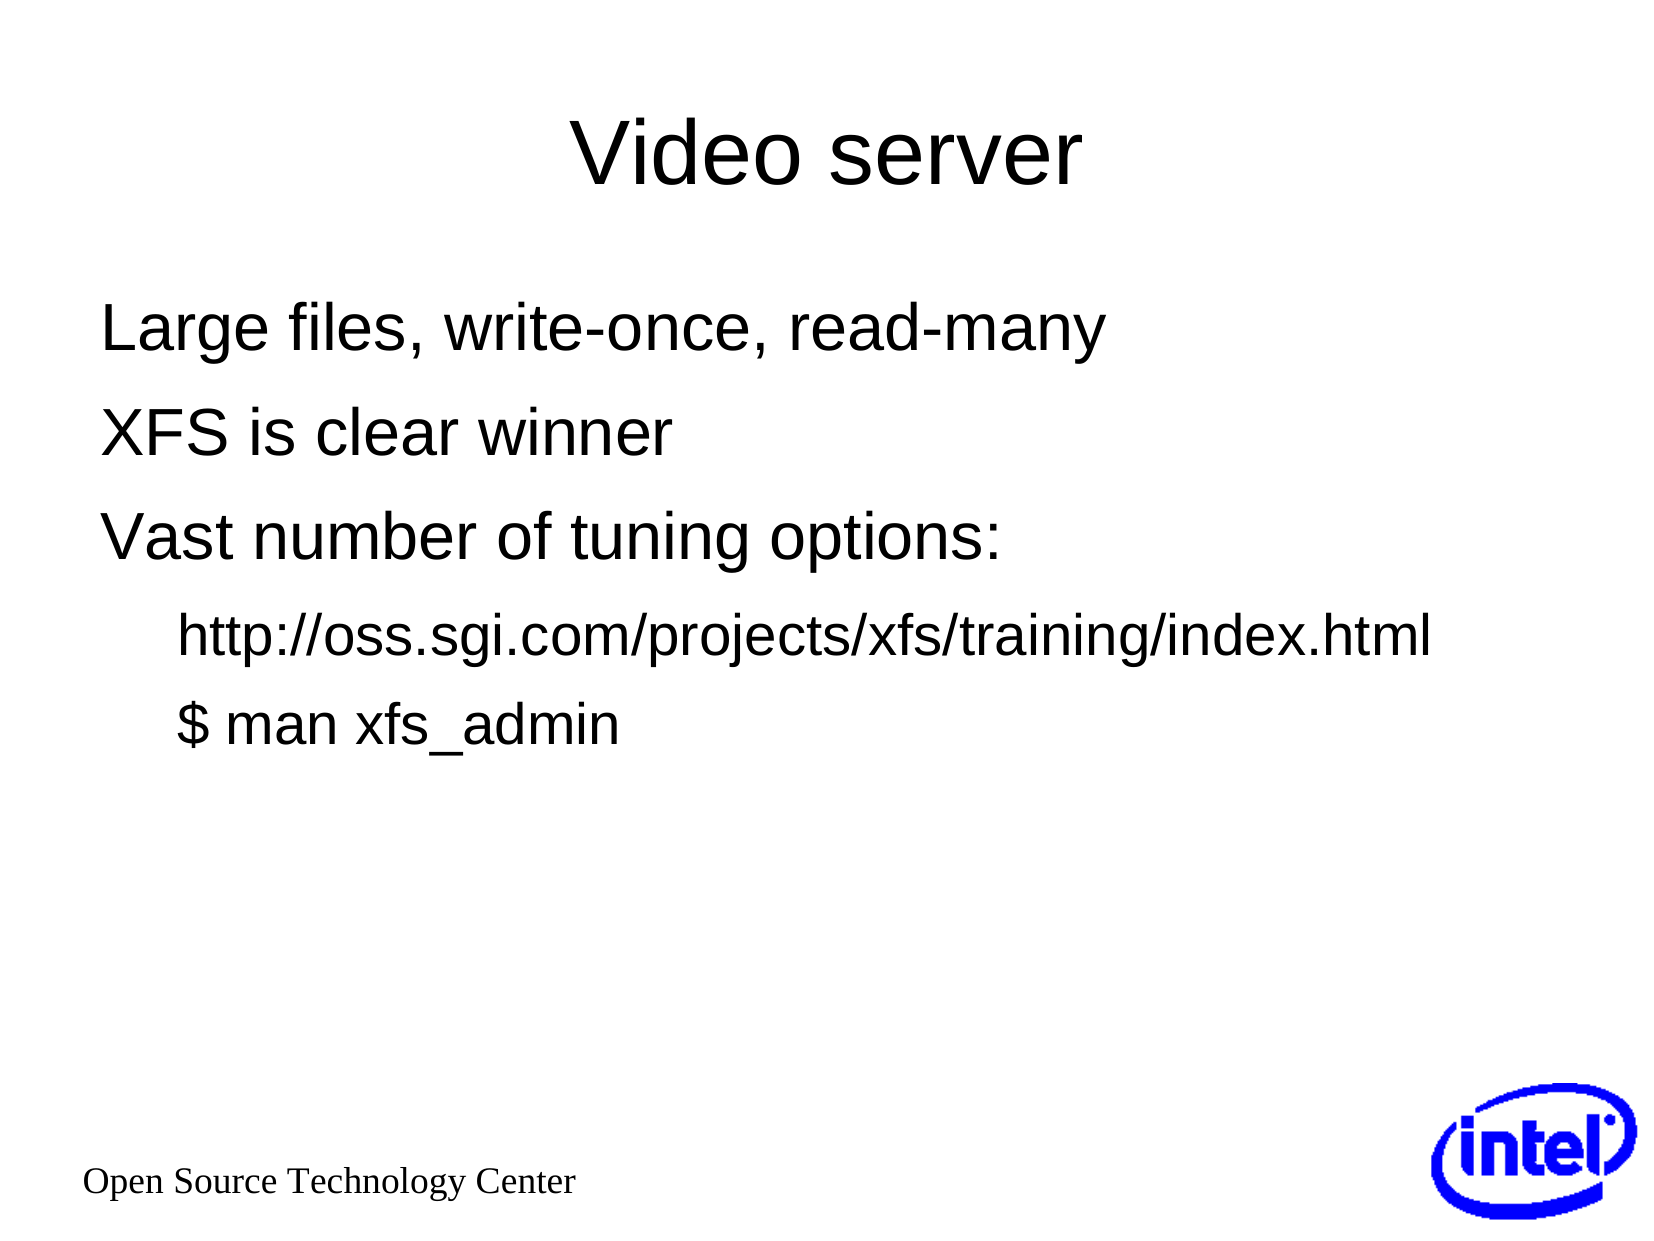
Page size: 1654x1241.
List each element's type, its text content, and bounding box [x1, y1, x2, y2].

list Large files, write-once, read-many XFS is clear winner Vast number of tuning options: http://oss.sgi.com/projects/xfs/training/index.html $ man xfs_admin [82, 290, 1571, 1109]
picture [1430, 1083, 1639, 1223]
title Video server [82, 49, 1571, 257]
